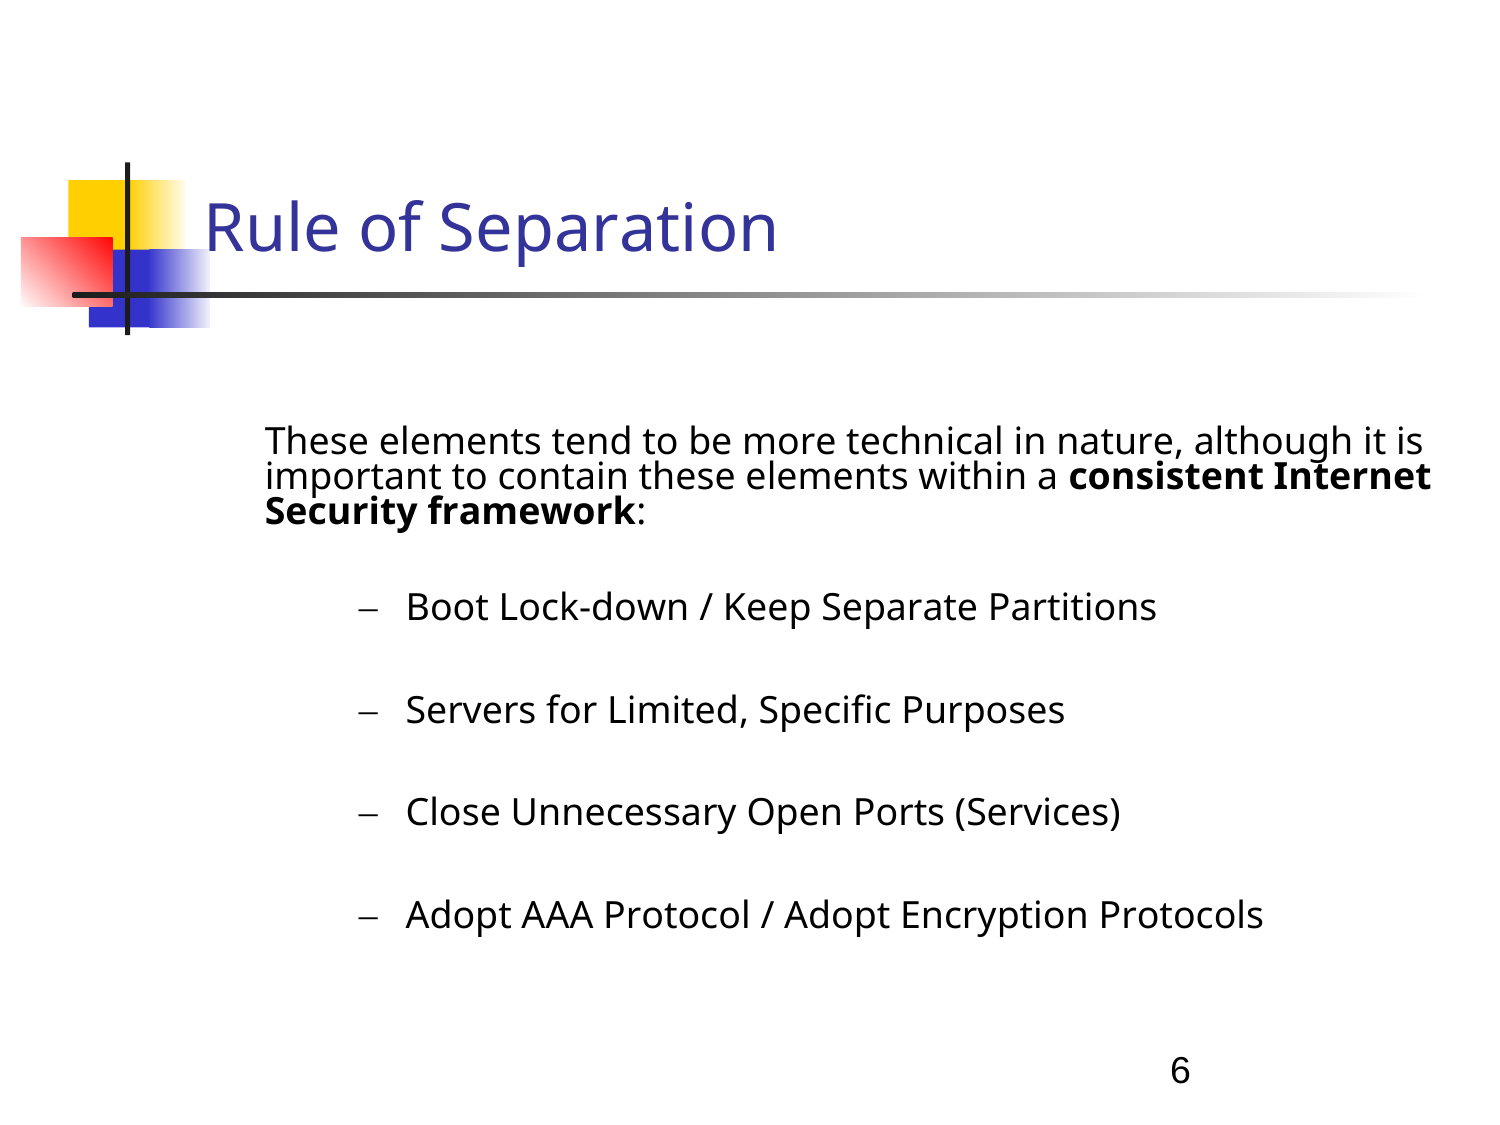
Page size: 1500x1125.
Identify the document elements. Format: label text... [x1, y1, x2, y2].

title Rule of Separation [188, 35, 1468, 276]
list These elements tend to be more technical in nature, although it is important to contain these elements within a consistent Internet Security framework: Boot Lock-down / Keep Separate Partitions Servers for Limited, Specific Purposes Close Unnecessary Open Ports (Services) Adopt AAA Protocol / Adopt Encryption Protocols [193, 331, 1469, 1007]
